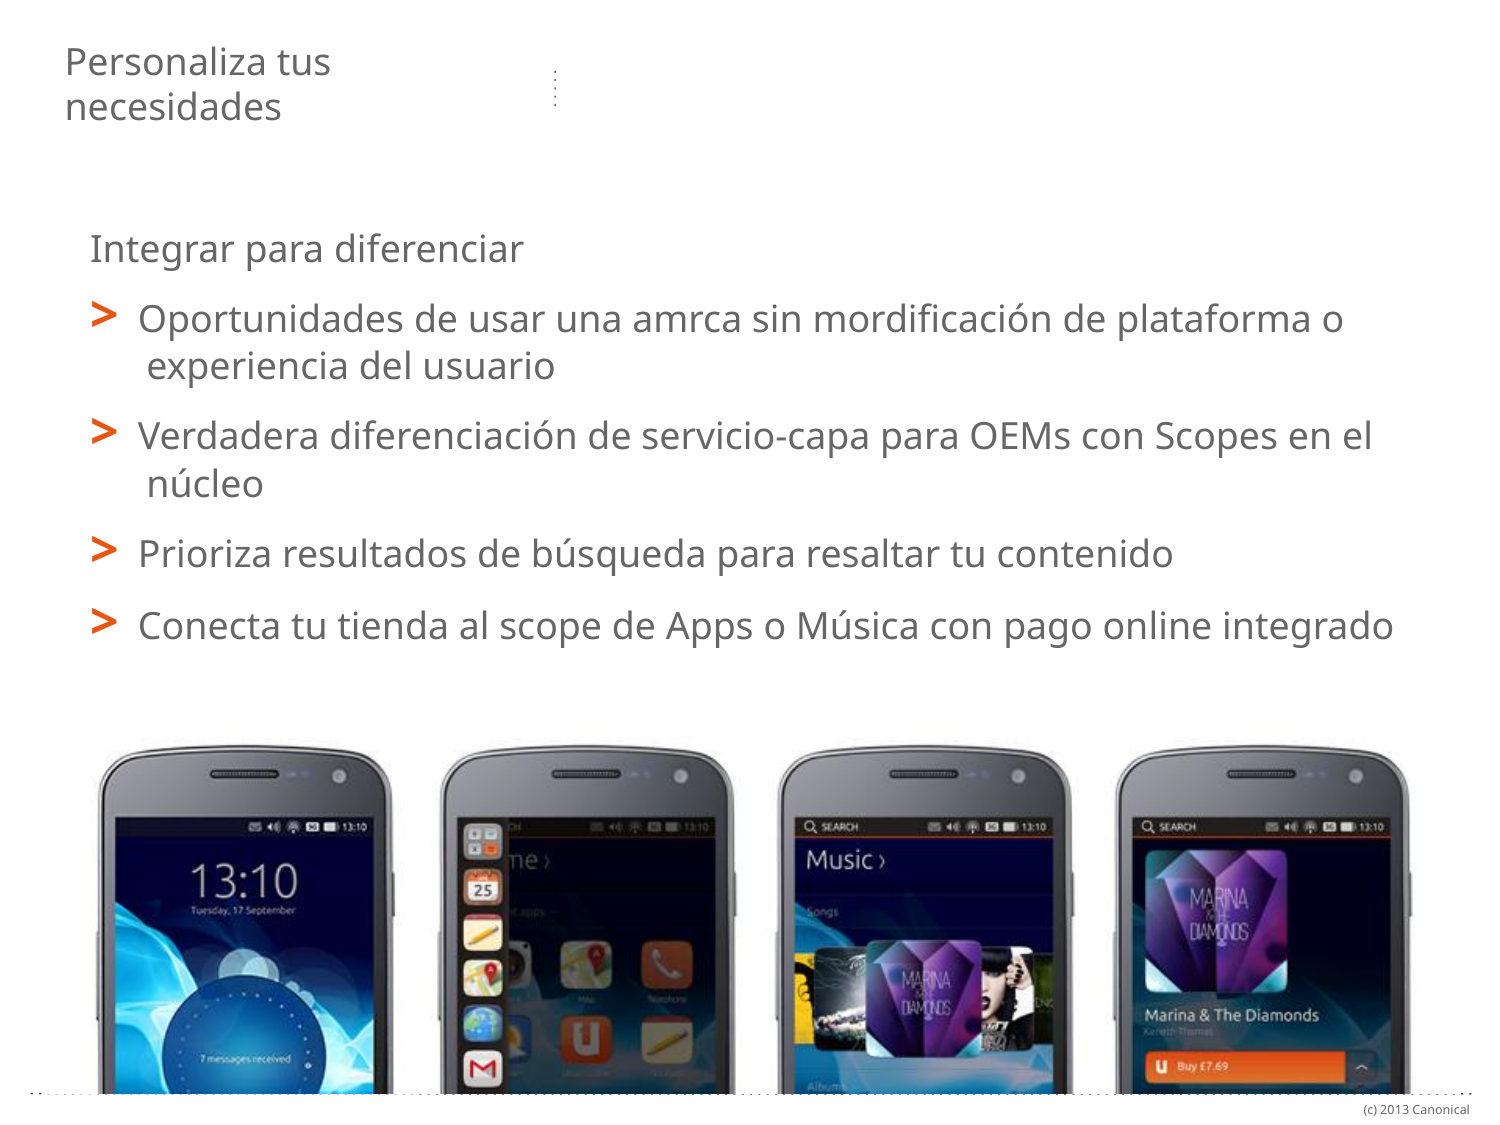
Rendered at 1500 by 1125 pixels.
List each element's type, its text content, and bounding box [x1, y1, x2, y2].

title Personaliza tus necesidades [49, 53, 556, 114]
text_box (c) 2013 Canonical [19, 1099, 1485, 1119]
text_box [42, 726, 1455, 1094]
list Integrar para diferenciar > Oportunidades de usar una amrca sin mordificación de plataforma o experiencia del usuario > Verdadera diferenciación de servicio-capa para OEMs con Scopes en el núcleo > Prioriza resultados de búsqueda para resaltar tu contenido > Conecta tu tienda al scope de Apps o Música con pago online integrado [75, 209, 1425, 726]
